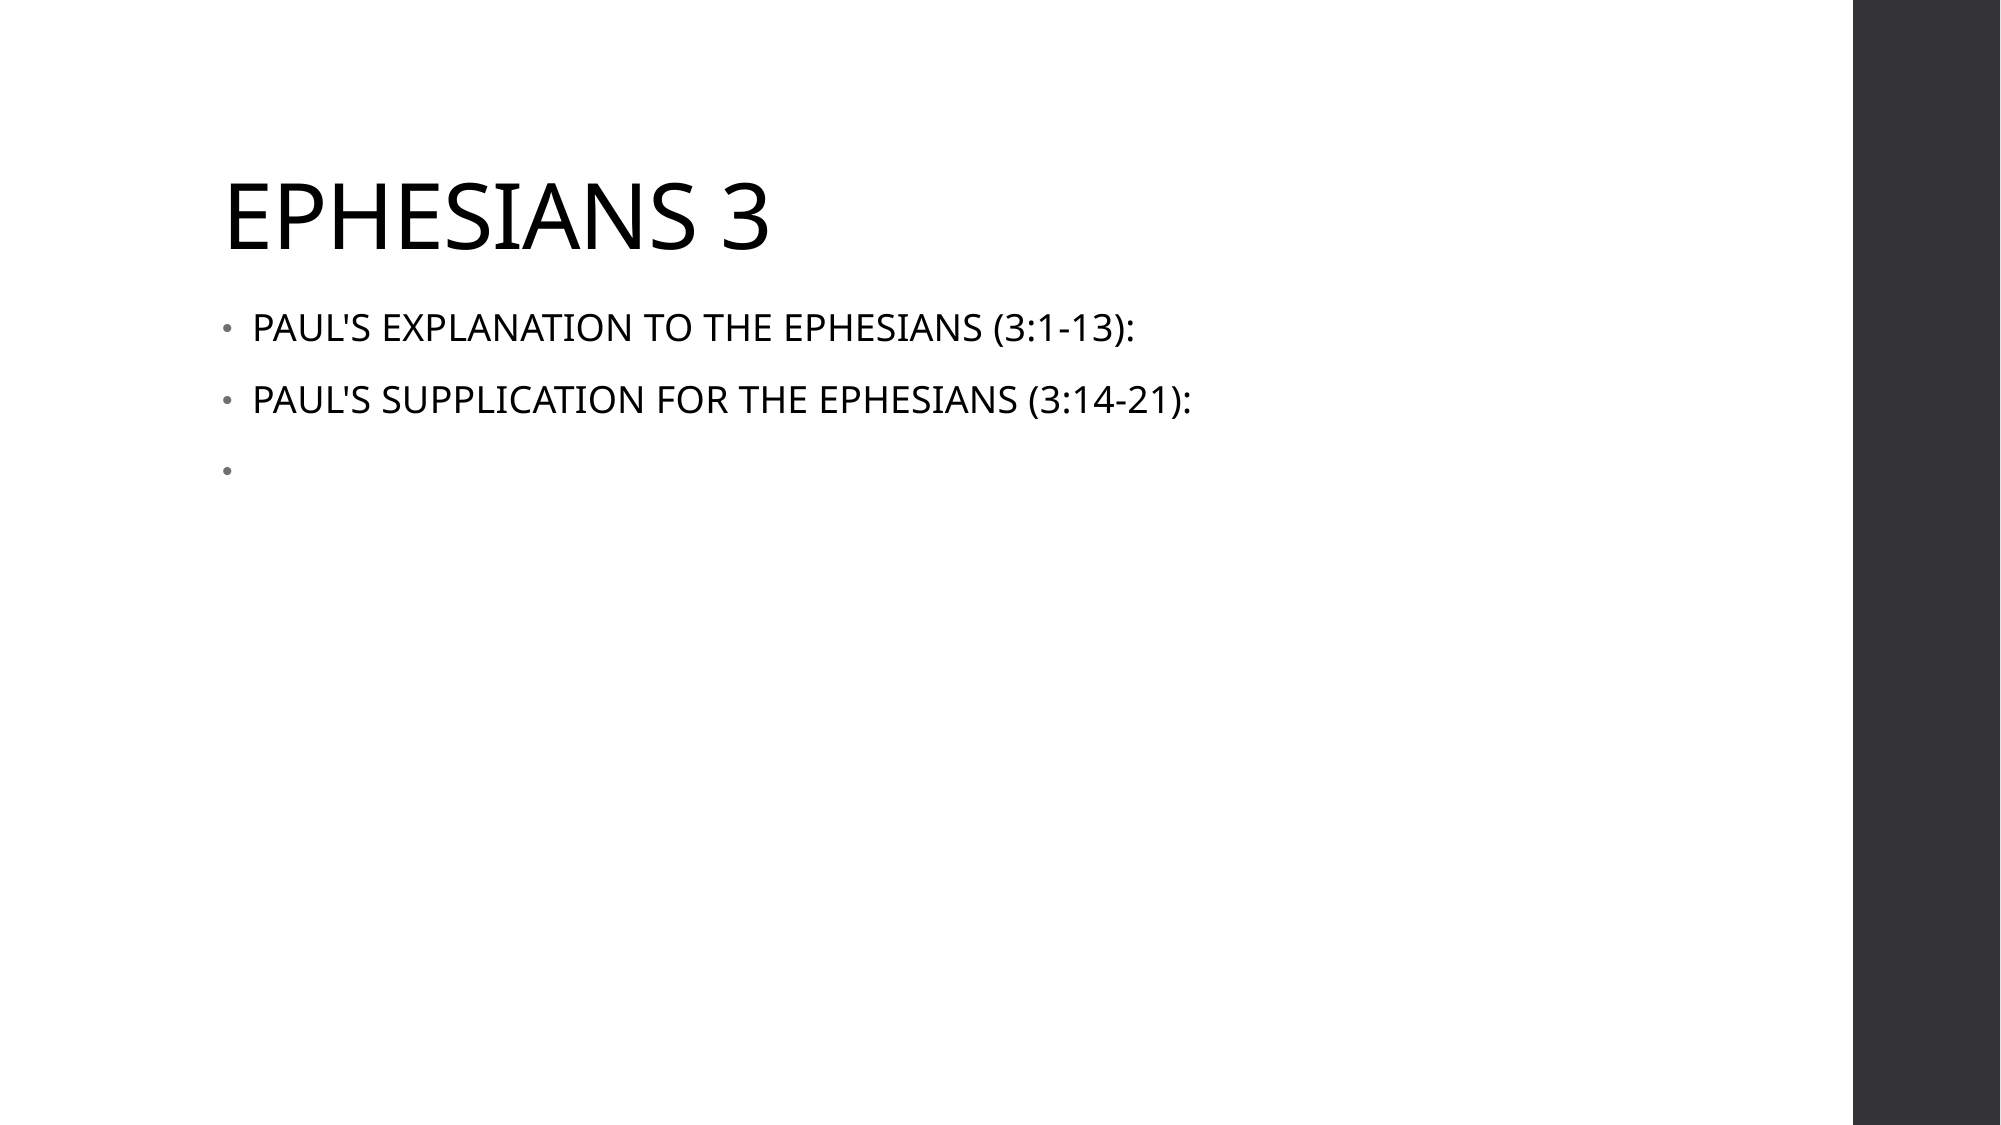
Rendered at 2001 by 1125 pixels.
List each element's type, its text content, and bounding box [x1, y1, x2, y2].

title EPHESIANS 3 [206, 60, 1797, 278]
list PAUL'S EXPLANATION TO THE EPHESIANS (3:1-13): PAUL'S SUPPLICATION FOR THE EPHESIANS (3:14-21): [206, 299, 1617, 1014]
